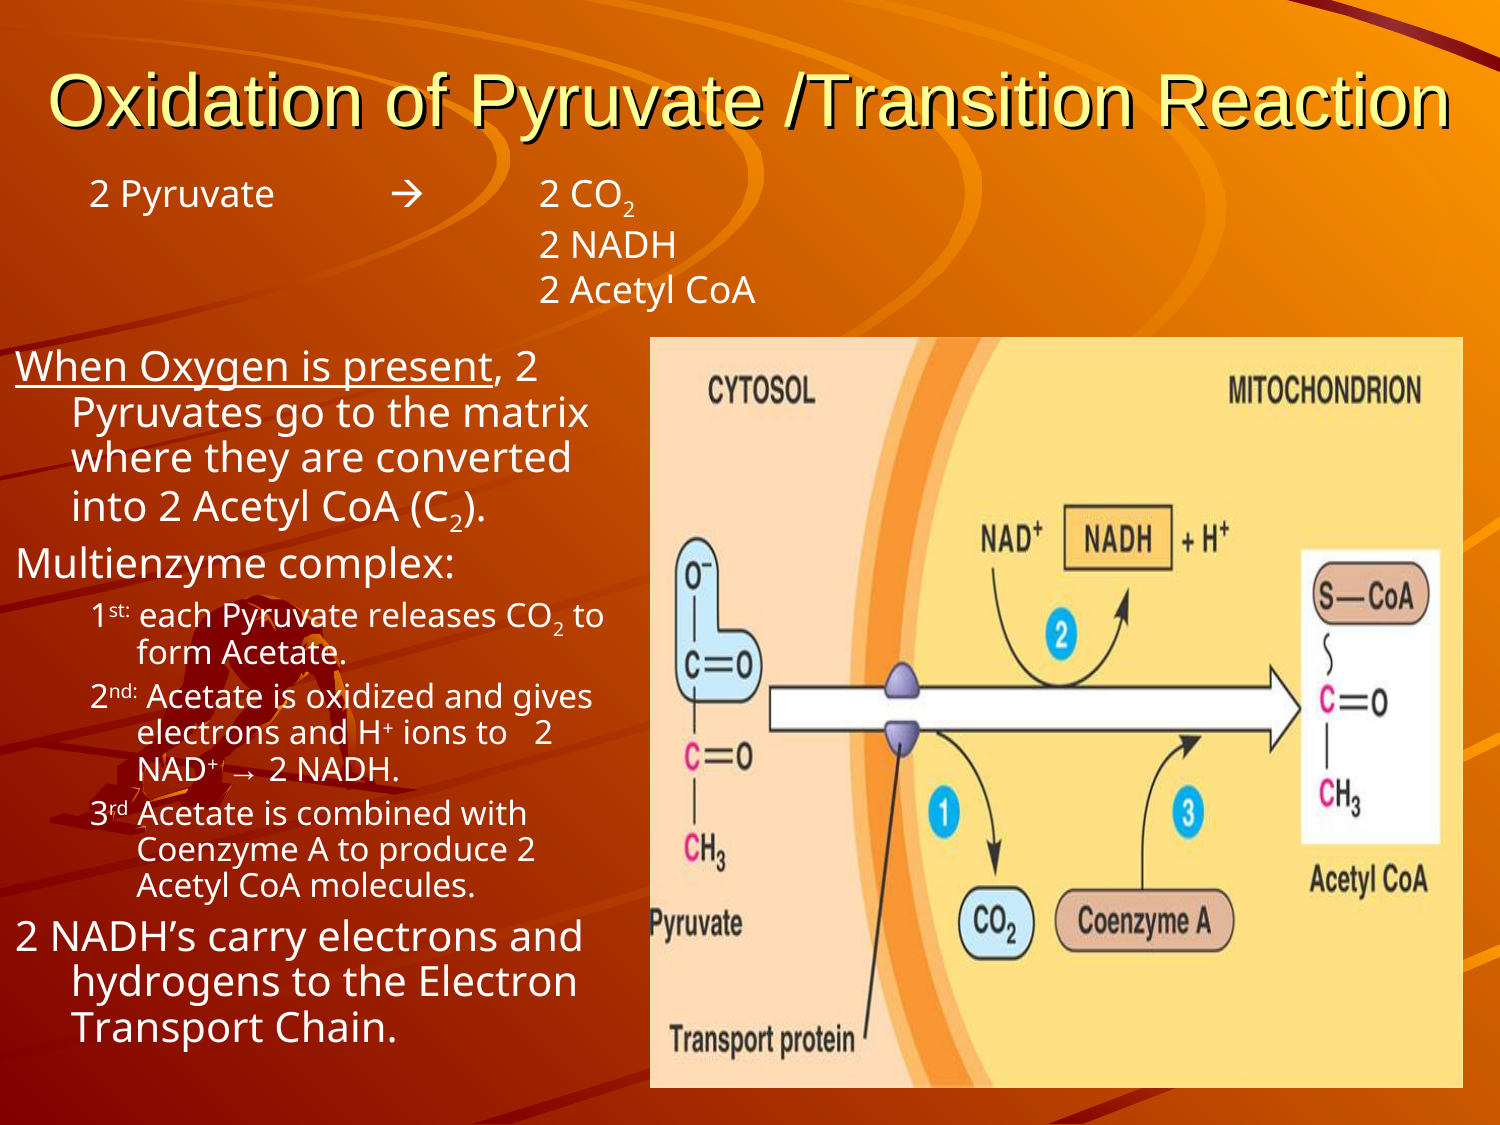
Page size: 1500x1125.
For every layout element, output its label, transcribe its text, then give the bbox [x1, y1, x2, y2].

text_box 2 Pyruvate  2 CO2 2 NADH 2 Acetyl CoA [73, 162, 771, 320]
list When Oxygen is present, 2 Pyruvates go to the matrix where they are converted into 2 Acetyl CoA (C2). Multienzyme complex: 1st: each Pyruvate releases CO2 to form Acetate. 2nd: Acetate is oxidized and gives electrons and H+ ions to 2 NAD+ → 2 NADH. 3rd Acetate is combined with Coenzyme A to produce 2 Acetyl CoA molecules. 2 NADH’s carry electrons and hydrogens to the Electron Transport Chain. [0, 337, 625, 1069]
title Oxidation of Pyruvate /Transition Reaction [24, 0, 1476, 150]
picture [650, 337, 1463, 1088]
